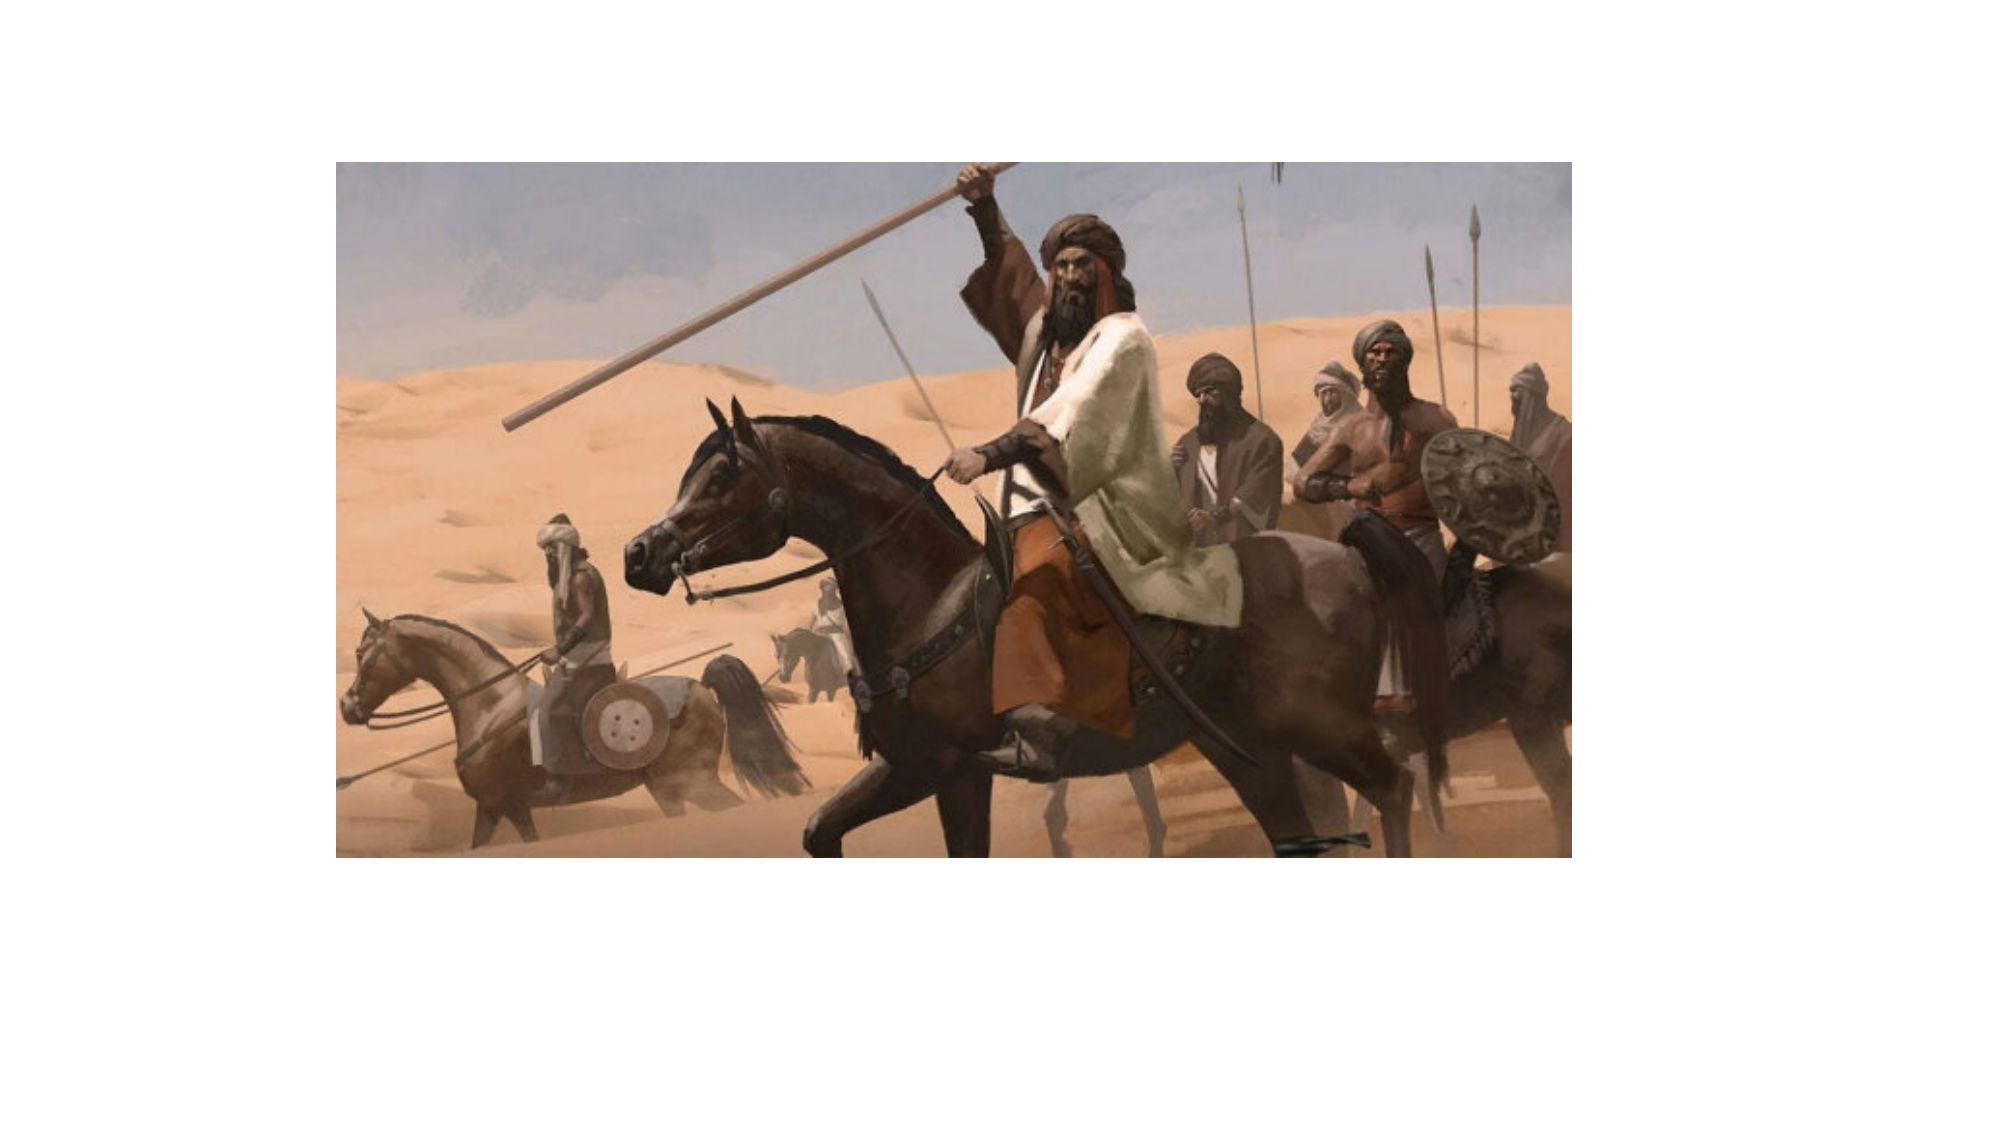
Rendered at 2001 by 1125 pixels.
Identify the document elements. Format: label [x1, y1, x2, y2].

picture [336, 162, 1572, 858]
